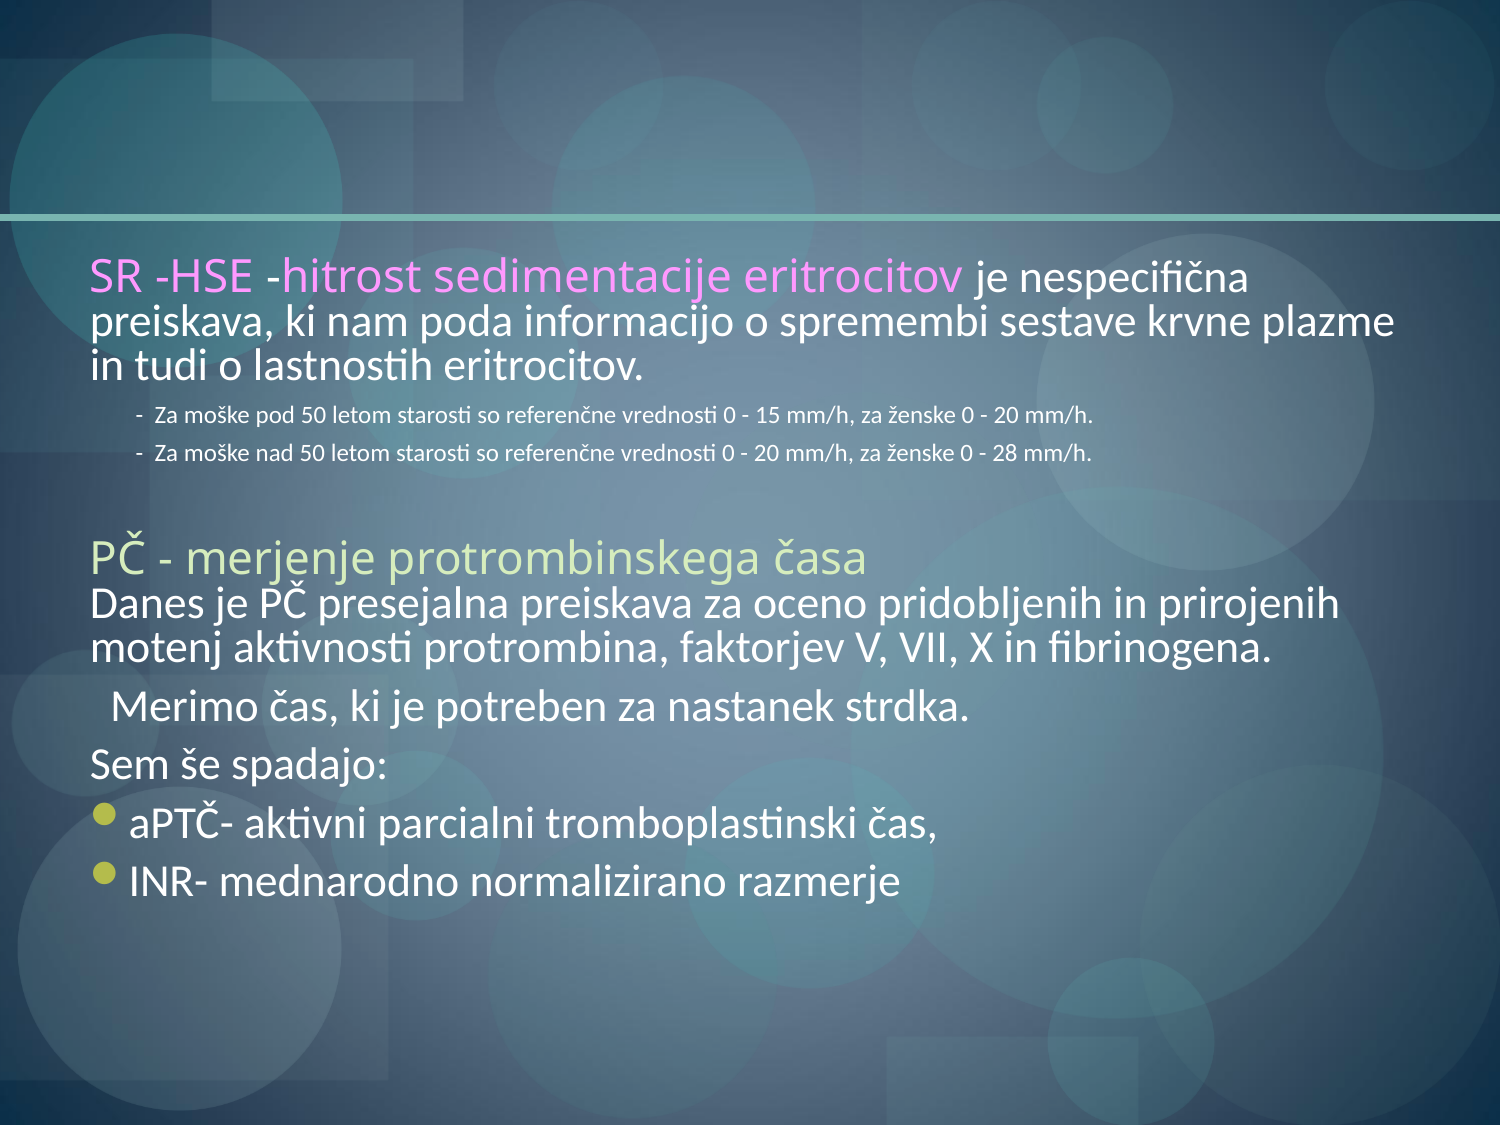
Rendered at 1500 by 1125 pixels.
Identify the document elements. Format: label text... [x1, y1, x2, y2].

text_box SR -HSE -hitrost sedimentacije eritrocitov je nespecifična preiskava, ki nam poda informacijo o spremembi sestave krvne plazme in tudi o lastnostih eritrocitov. - Za moške pod 50 letom starosti so referenčne vrednosti 0 - 15 mm/h, za ženske 0 - 20 mm/h. - Za moške nad 50 letom starosti so referenčne vrednosti 0 - 20 mm/h, za ženske 0 - 28 mm/h. PČ - merjenje protrombinskega časa Danes je PČ presejalna preiskava za oceno pridobljenih in prirojenih motenj aktivnosti protrombina, faktorjev V, VII, X in fibrinogena. Merimo čas, ki je potreben za nastanek strdka. Sem še spadajo: aPTČ- aktivni parcialni tromboplastinski čas, INR- mednarodno normalizirano razmerje [74, 249, 1425, 1000]
picture [0, 0, 1500, 1125]
